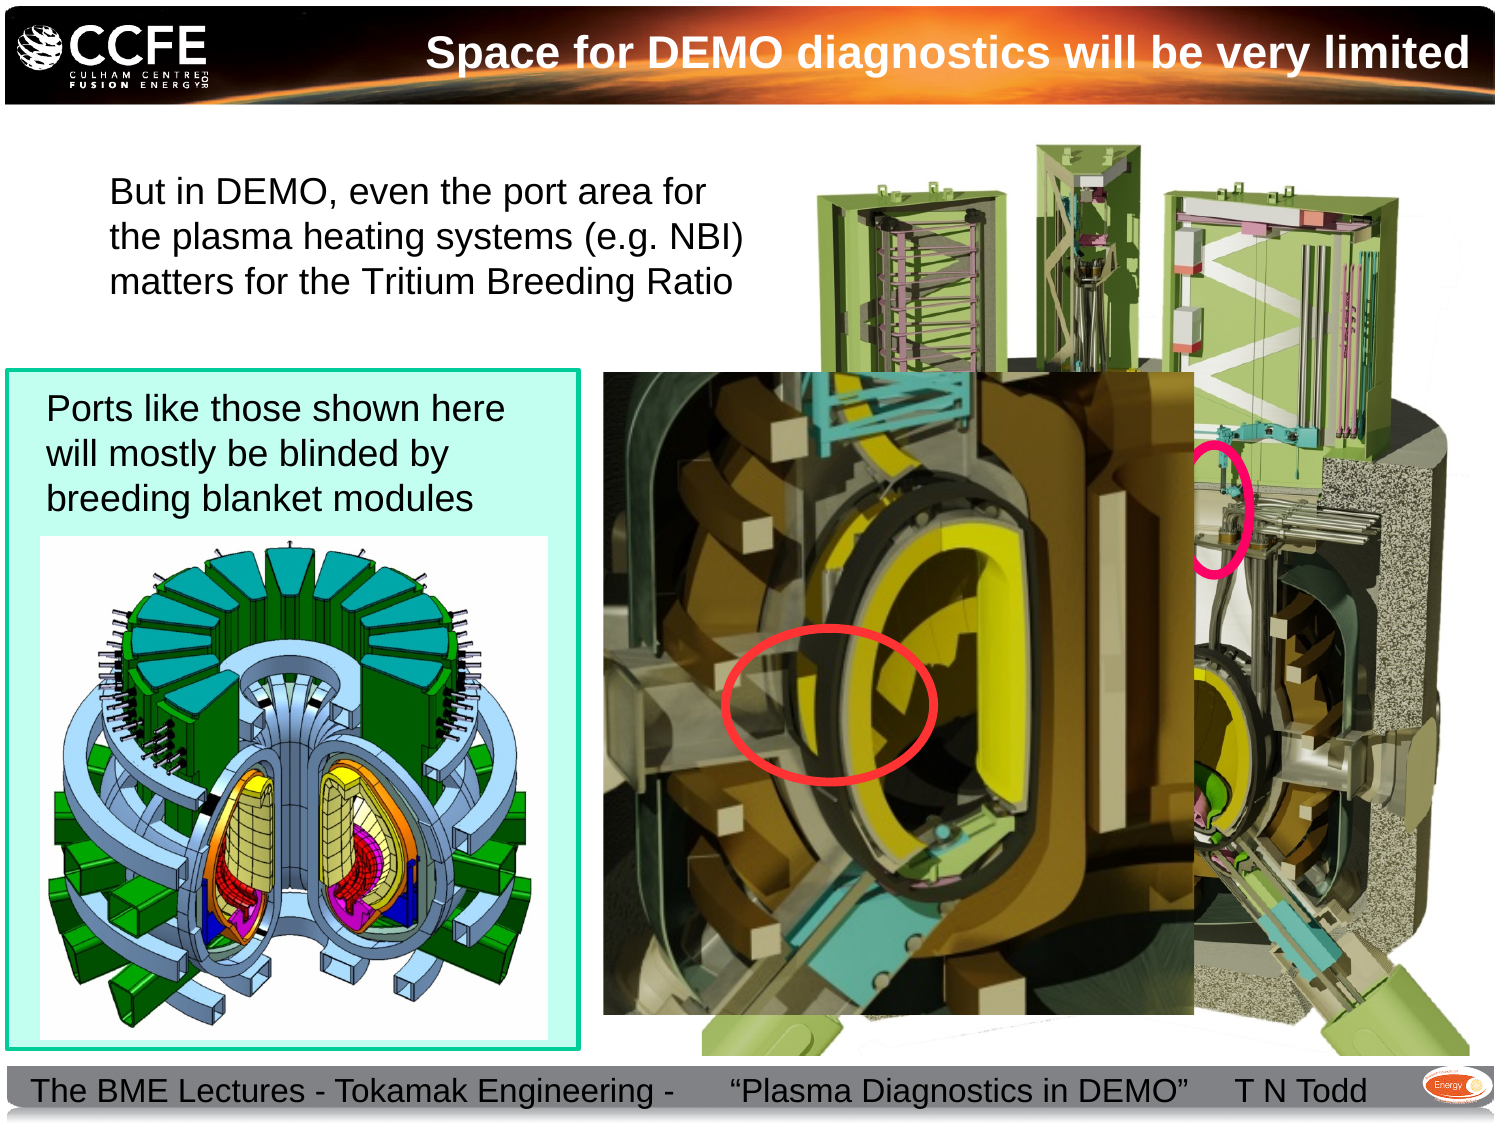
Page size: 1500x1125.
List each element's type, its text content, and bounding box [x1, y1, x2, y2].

picture [40, 537, 548, 1040]
text_box [10, 373, 575, 1046]
picture [603, 131, 1470, 1056]
text_box But in DEMO, even the port area for the plasma heating systems (e.g. NBI) matters for the Tritium Breeding Ratio [94, 131, 779, 339]
picture [5, 6, 275, 105]
text_box Space for DEMO diagnostics will be very limited [275, 0, 1487, 108]
picture [7, 1066, 1494, 1125]
picture [1487, 6, 1495, 105]
text_box Ports like those shown here will mostly be blinded by breeding blanket modules [31, 365, 572, 537]
